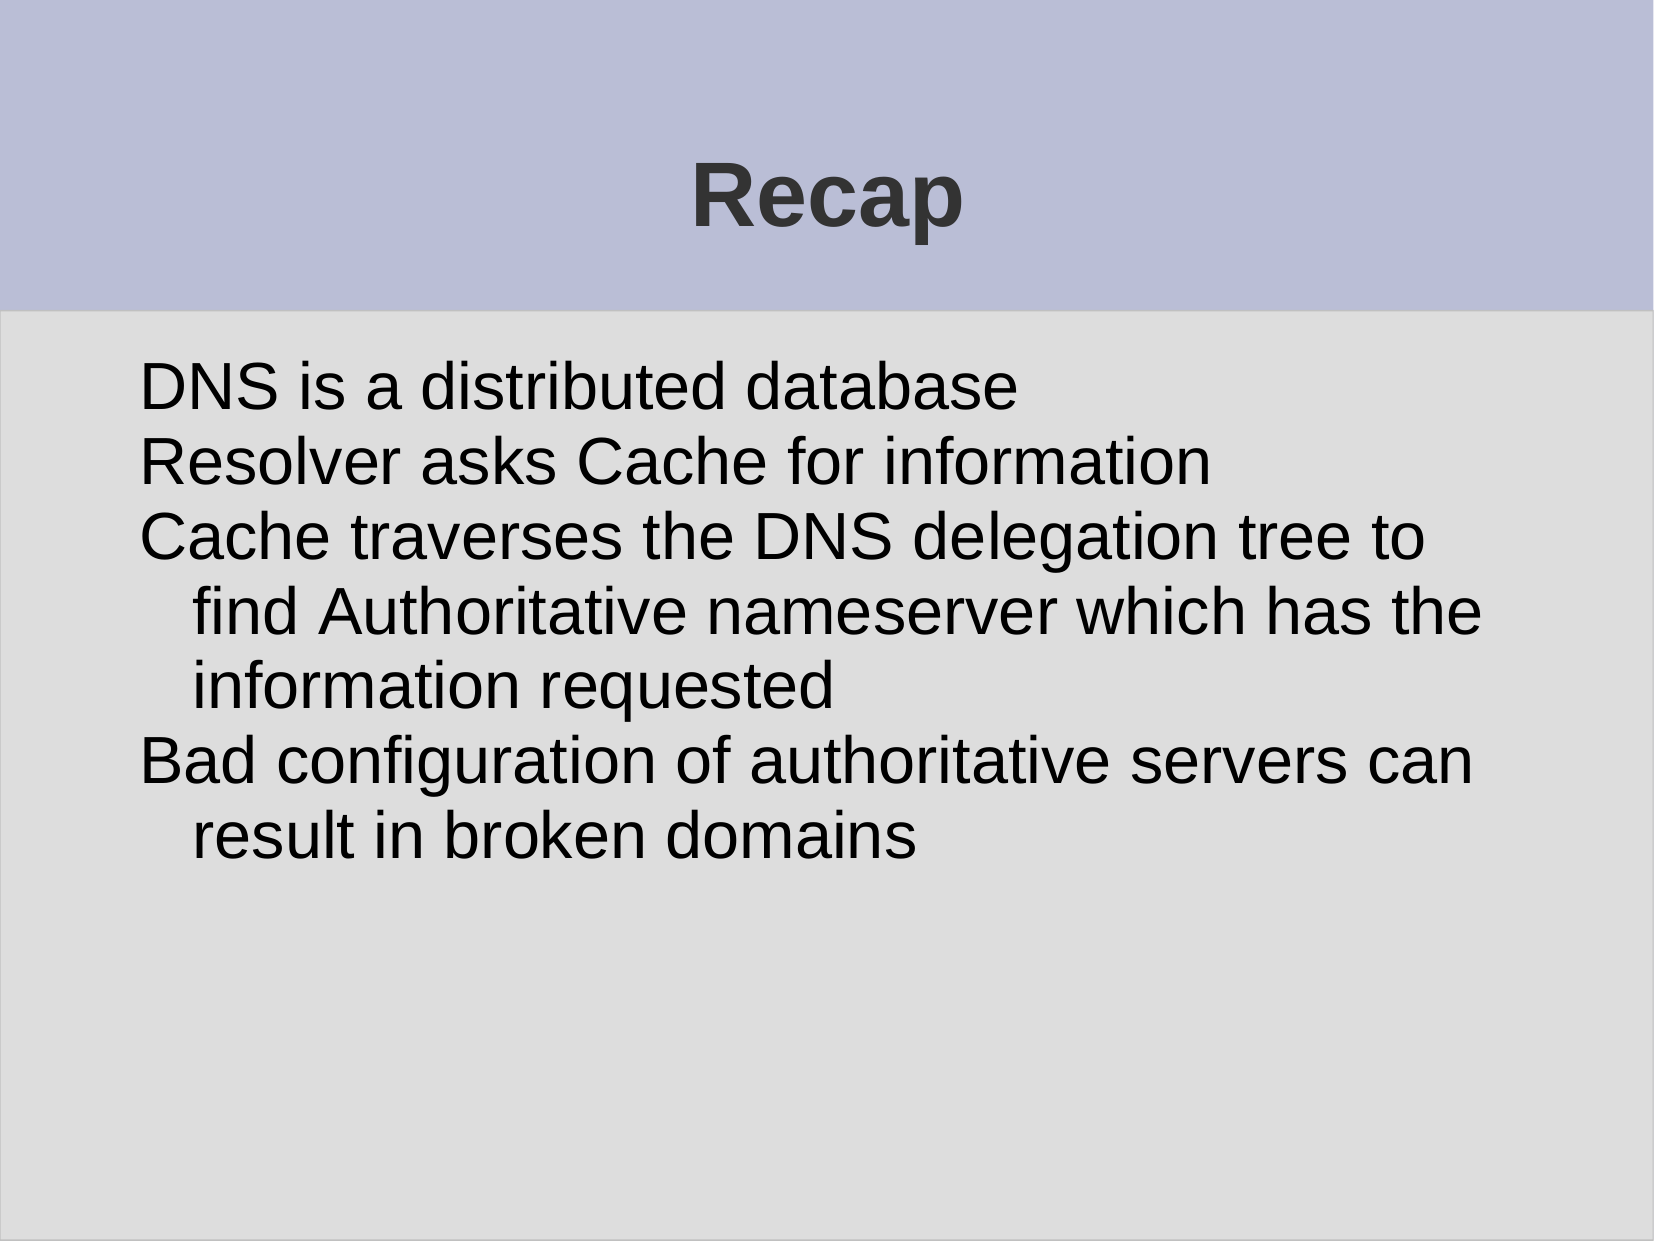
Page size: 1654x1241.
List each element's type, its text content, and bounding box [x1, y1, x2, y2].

list DNS is a distributed database Resolver asks Cache for information Cache traverses the DNS delegation tree to find Authoritative nameserver which has the information requested Bad configuration of authoritative servers can result in broken domains [121, 344, 1534, 1127]
title Recap [121, 91, 1534, 299]
